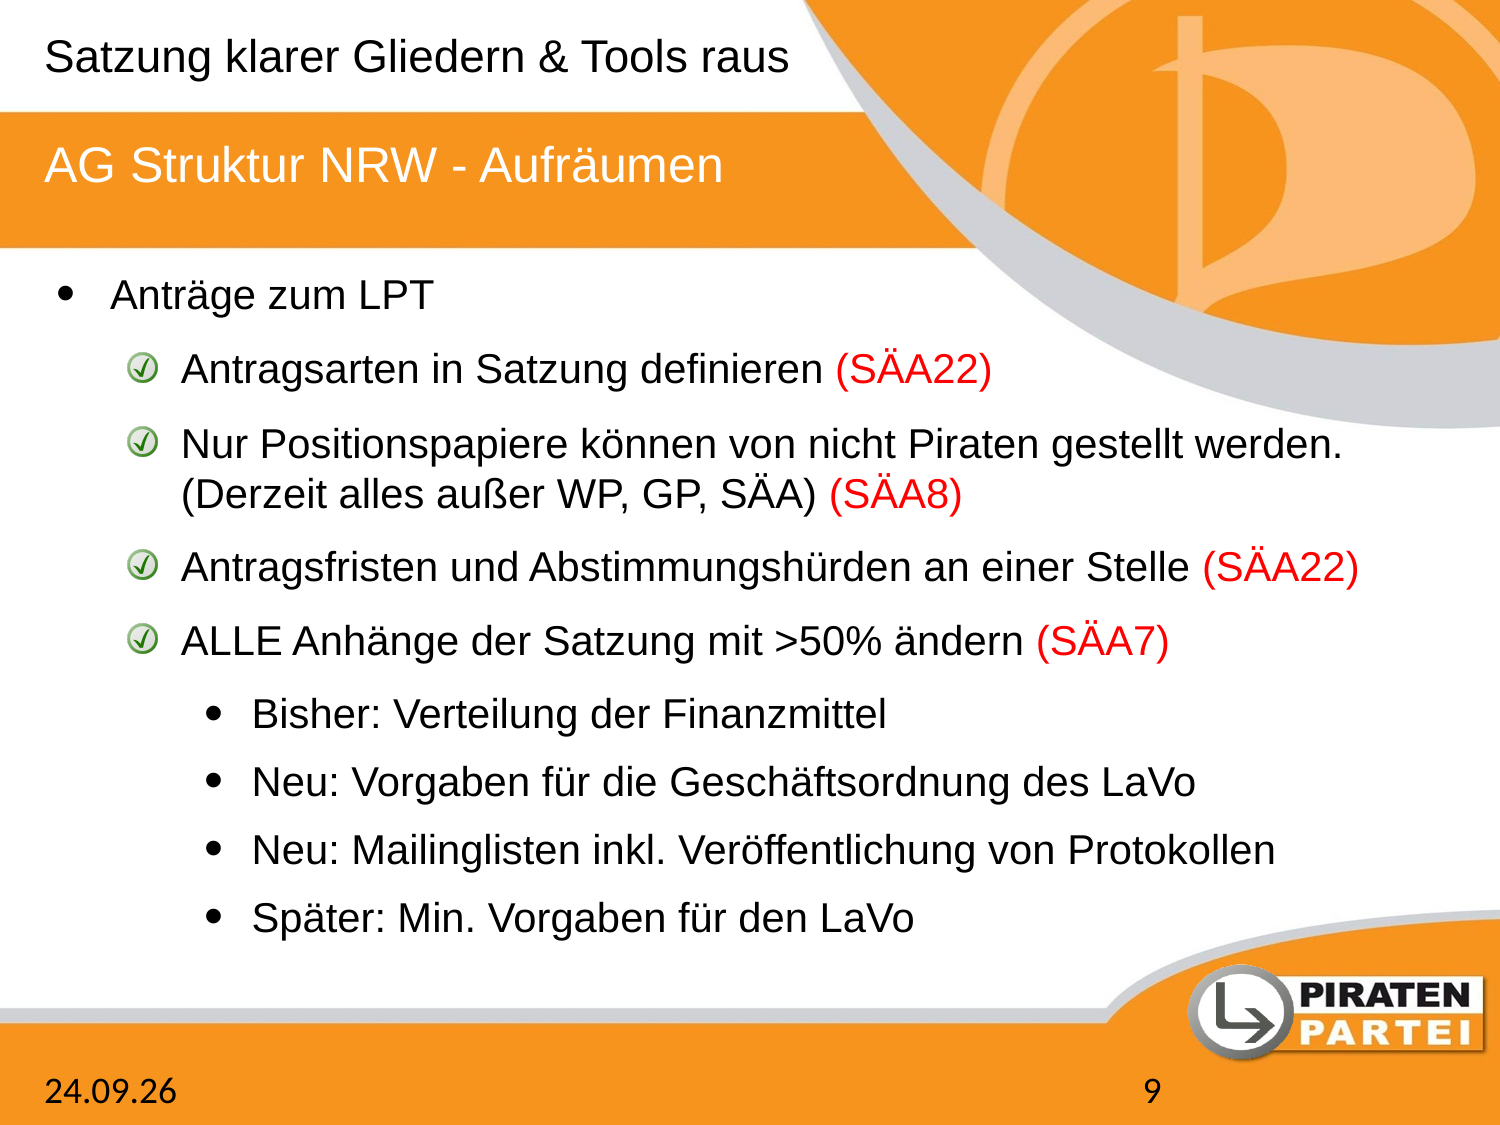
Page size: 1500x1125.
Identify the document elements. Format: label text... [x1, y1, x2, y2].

picture [0, 0, 1500, 1125]
title AG Struktur NRW - Aufräumen [29, 125, 857, 232]
list Anträge zum LPT Antragsarten in Satzung definieren (SÄA22) Nur Positionspapiere können von nicht Piraten gestellt werden. (Derzeit alles außer WP, GP, SÄA) (SÄA8) Antragsfristen und Abstimmungshürden an einer Stelle (SÄA22) ALLE Anhänge der Satzung mit >50% ändern (SÄA7) Bisher: Verteilung der Finanzmittel Neu: Vorgaben für die Geschäftsordnung des LaVo Neu: Mailinglisten inkl. Veröffentlichung von Protokollen Später: Min. Vorgaben für den LaVo [24, 260, 1466, 1011]
slide_number <Nummer> [1128, 1058, 1478, 1103]
slide_number 01.04.14 [29, 1058, 389, 1103]
list Satzung klarer Gliedern & Tools raus [29, 19, 857, 102]
